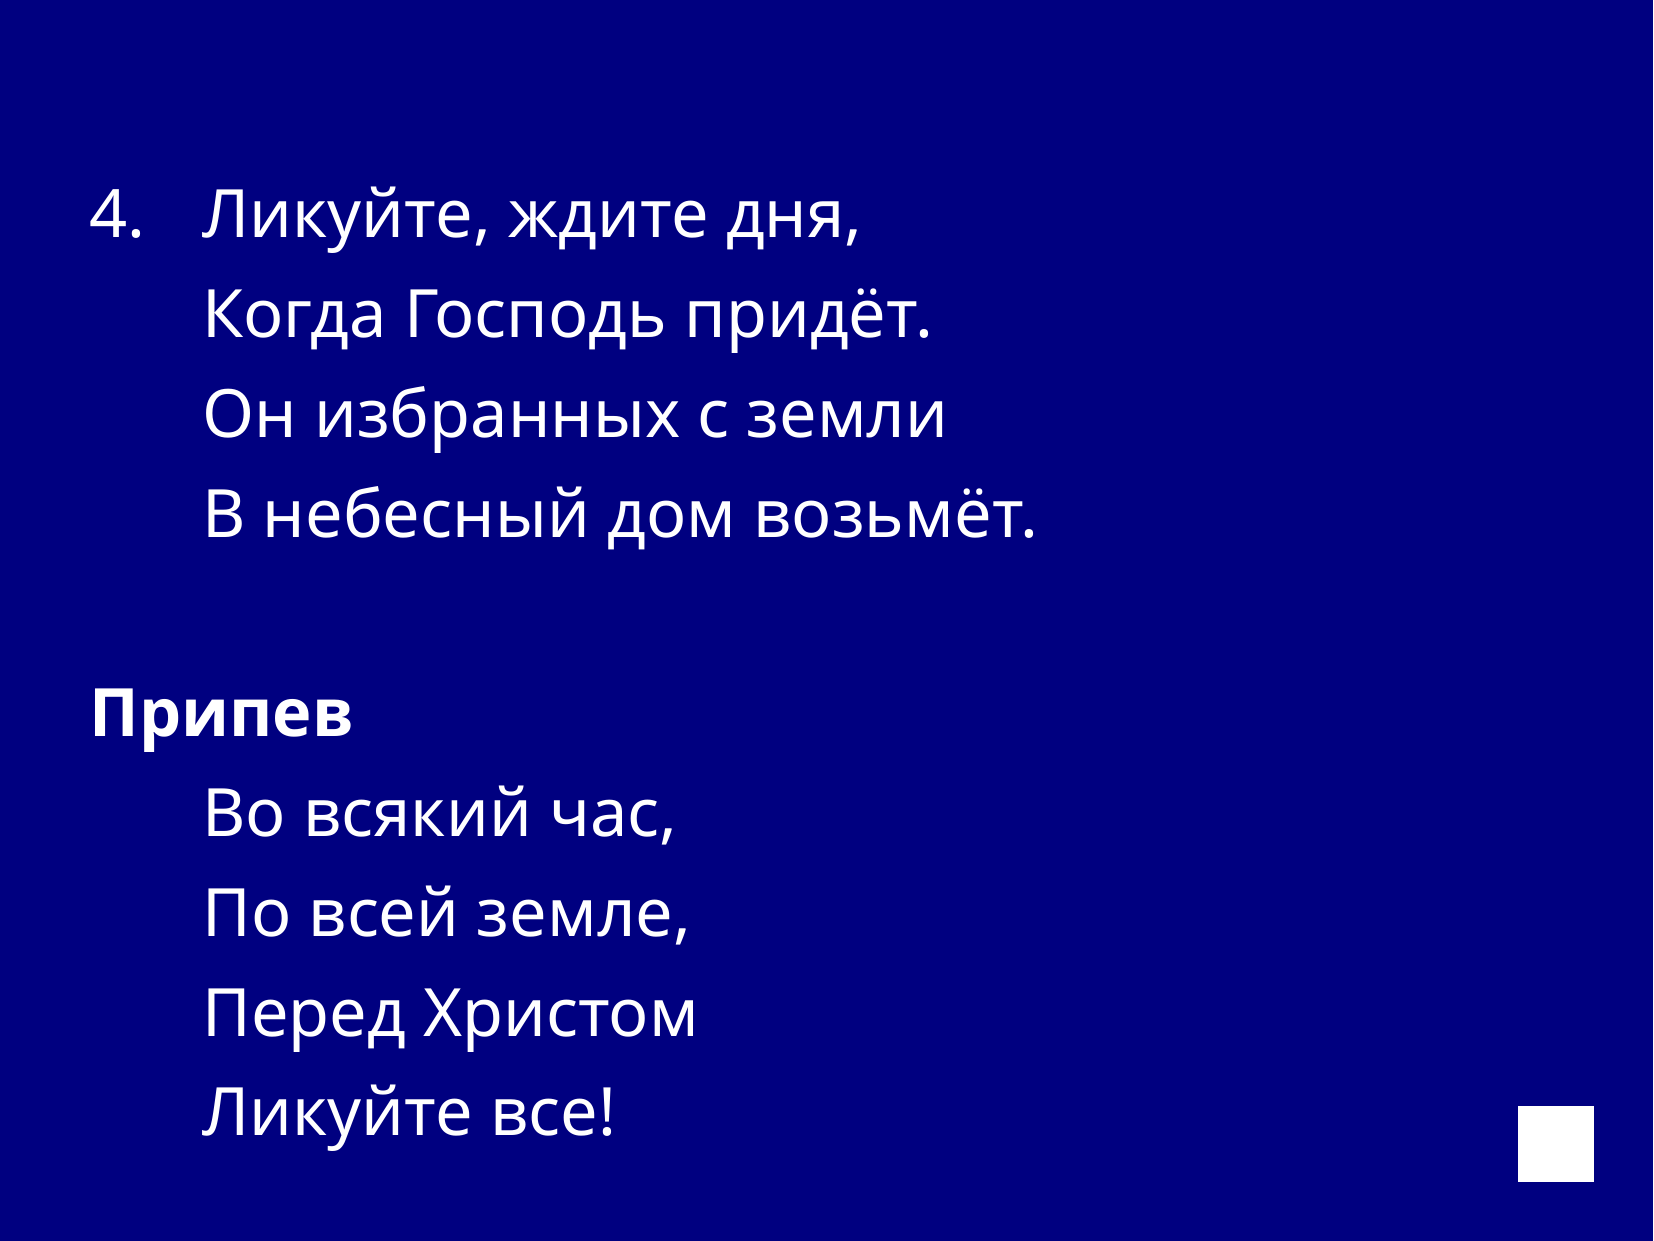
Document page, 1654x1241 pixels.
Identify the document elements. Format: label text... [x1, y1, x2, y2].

text_box [1518, 1106, 1594, 1182]
text_box 4. Ликуйте, ждите дня, Когда Господь придёт. Он избранных с земли В небесный дом возьмёт. Припев Во всякий час, По всей земле, Перед Христом Ликуйте все! [75, 150, 1576, 1163]
